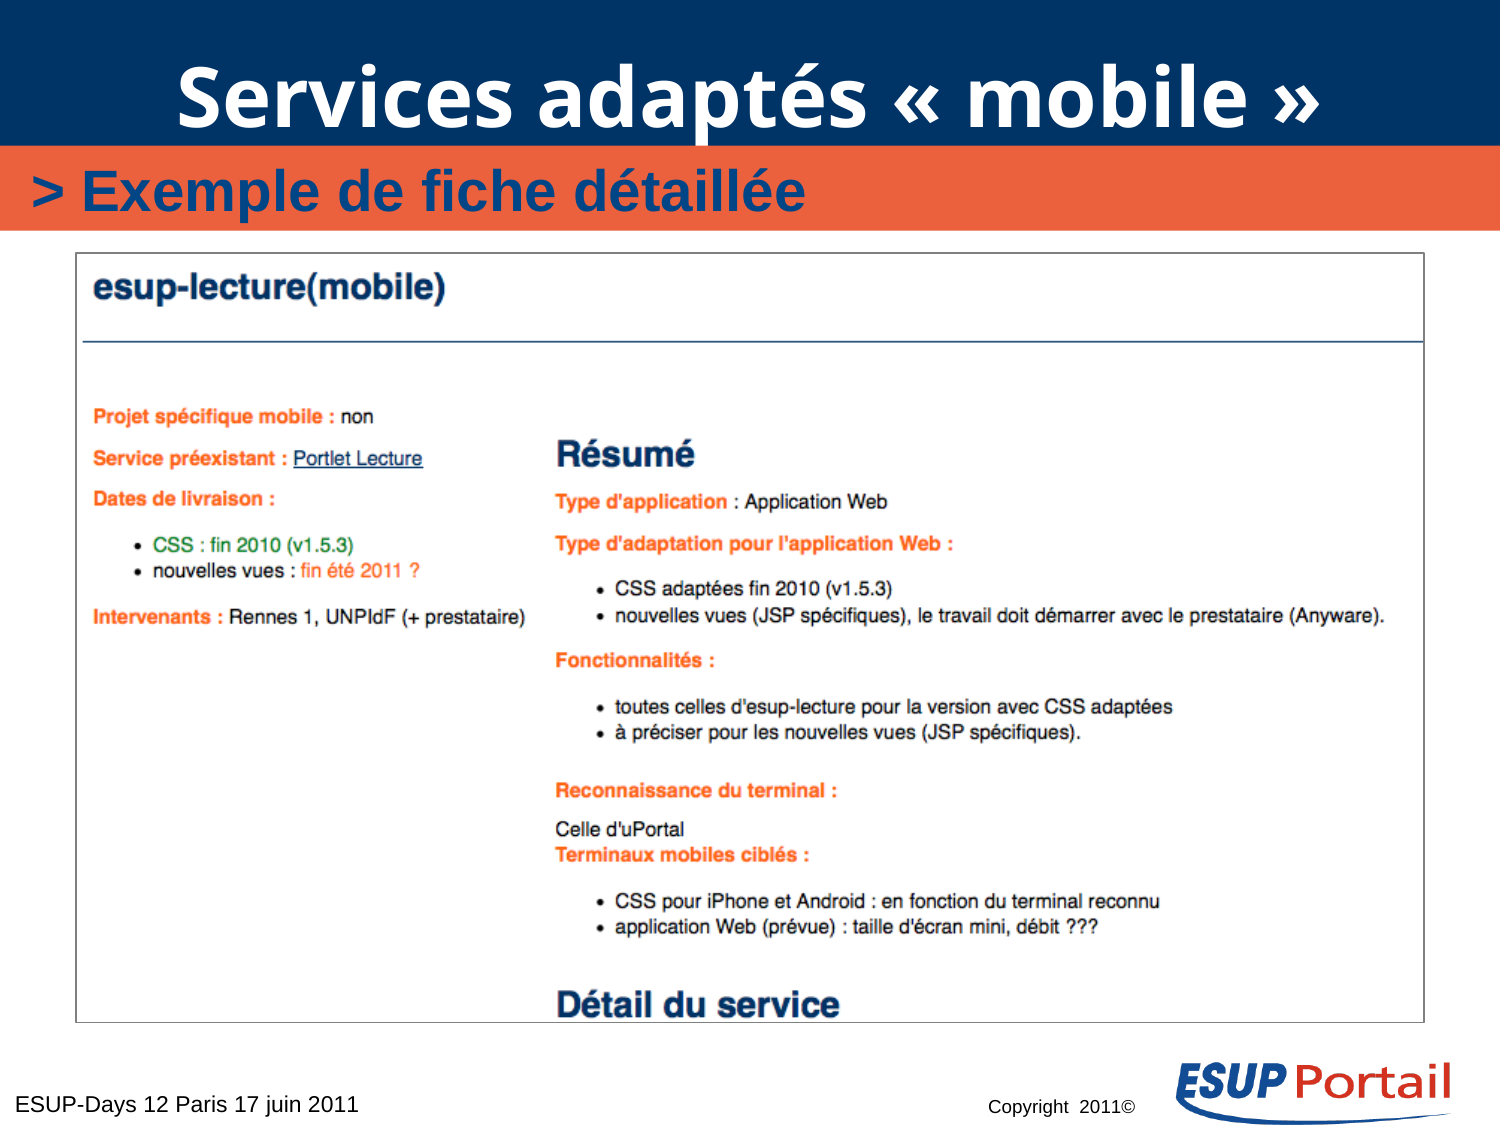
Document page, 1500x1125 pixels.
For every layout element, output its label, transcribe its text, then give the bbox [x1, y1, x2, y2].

text_box ESUP-Days 12 Paris 17 juin 2011 [0, 1070, 632, 1125]
picture [77, 253, 1423, 1022]
text_box Services adaptés « mobile » [0, 0, 1500, 145]
text_box > Exemple de fiche détaillée [0, 145, 1500, 231]
picture [1175, 1062, 1451, 1125]
